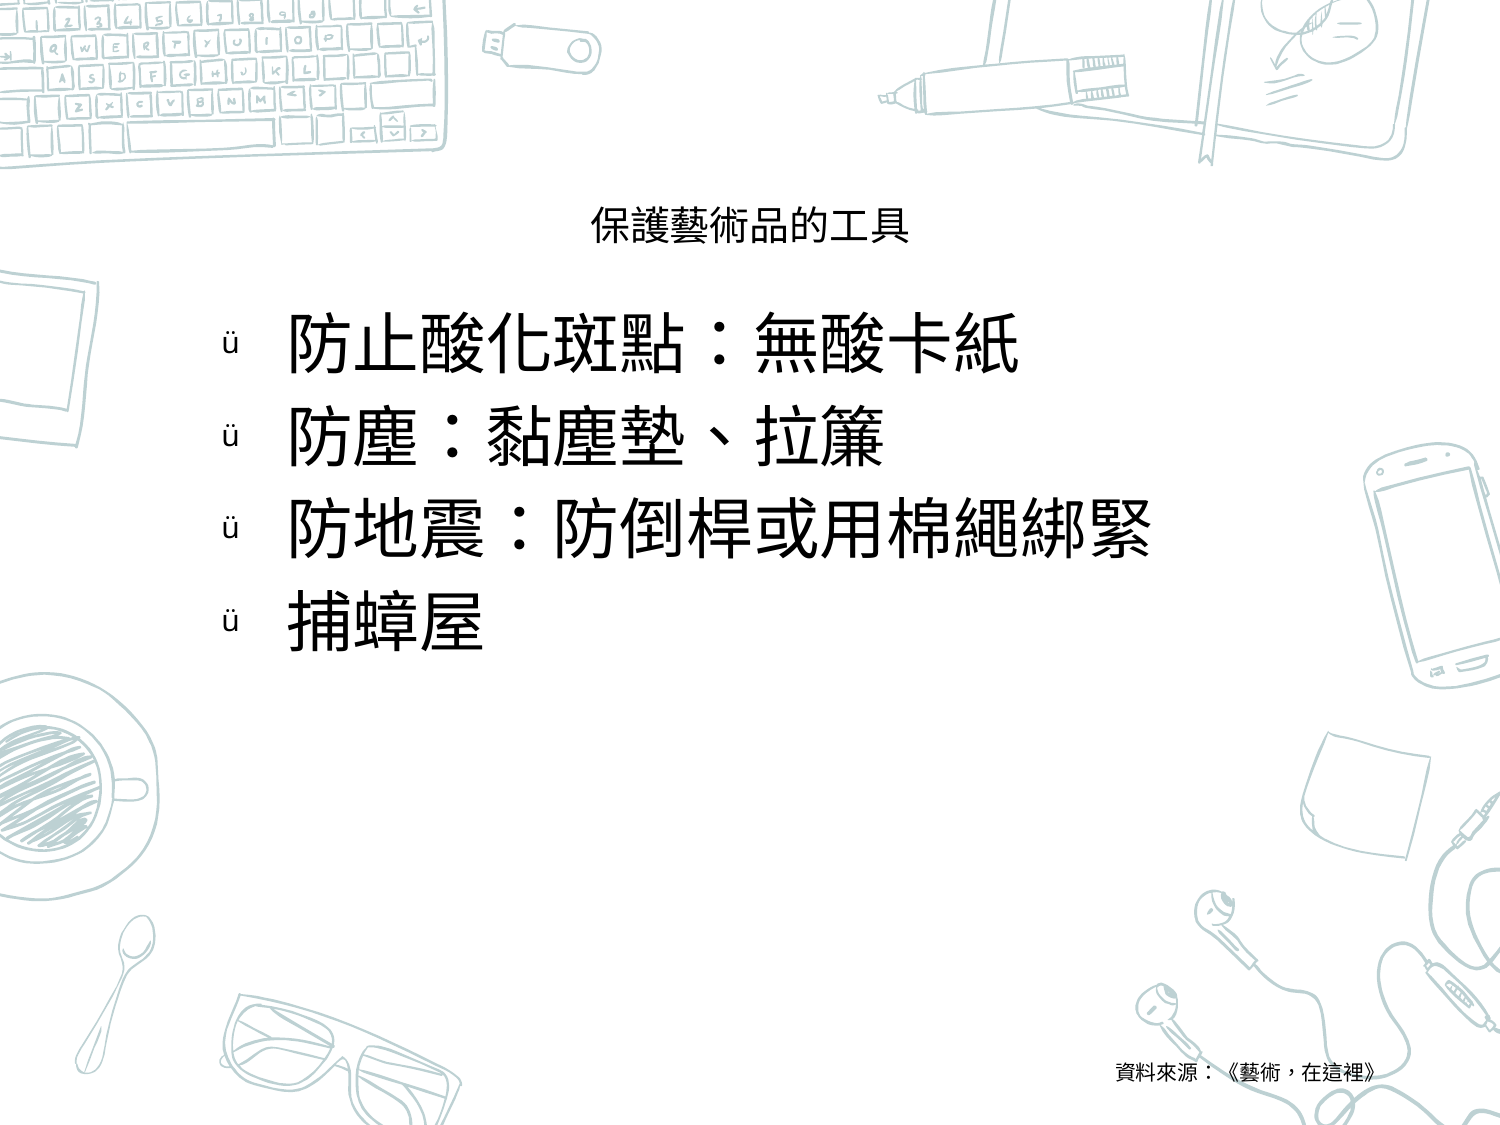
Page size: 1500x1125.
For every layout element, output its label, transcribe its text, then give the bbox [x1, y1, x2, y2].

list 防止酸化斑點：無酸卡紙 防塵：黏塵墊、拉簾 防地震：防倒桿或用棉繩綁緊 捕蟑屋 [185, 287, 1315, 1053]
text_box 資料來源：《藝術，在這裡》 [1090, 1052, 1500, 1093]
title 保護藝術品的工具 [185, 136, 1315, 264]
